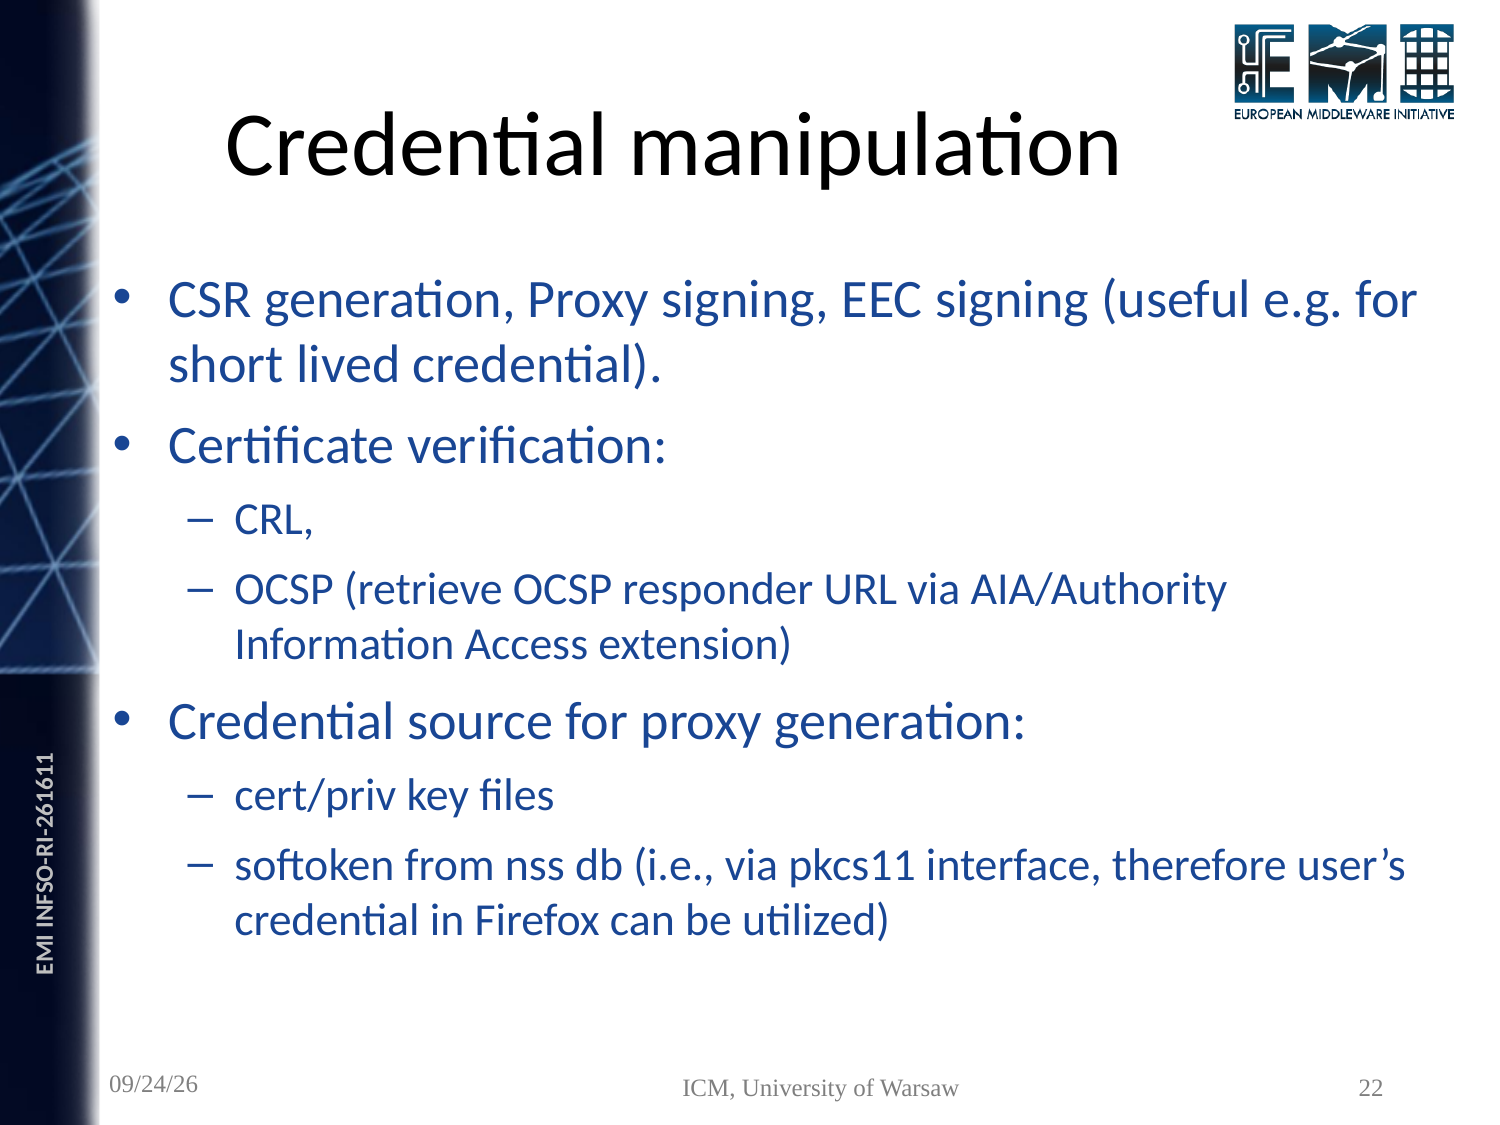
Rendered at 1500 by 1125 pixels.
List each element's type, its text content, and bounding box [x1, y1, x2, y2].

list CSR generation, Proxy signing, EEC signing (useful e.g. for short lived credential). Certificate verification: CRL, OCSP (retrieve OCSP responder URL via AIA/Authority Information Access extension) Credential source for proxy generation: cert/priv key files softoken from nss db (i.e., via pkcs11 interface, therefore user’s credential in Firefox can be utilized) [112, 263, 1425, 1000]
title Credential manipulation [112, 44, 1238, 233]
picture [0, 0, 111, 1125]
picture [1185, 8, 1500, 140]
